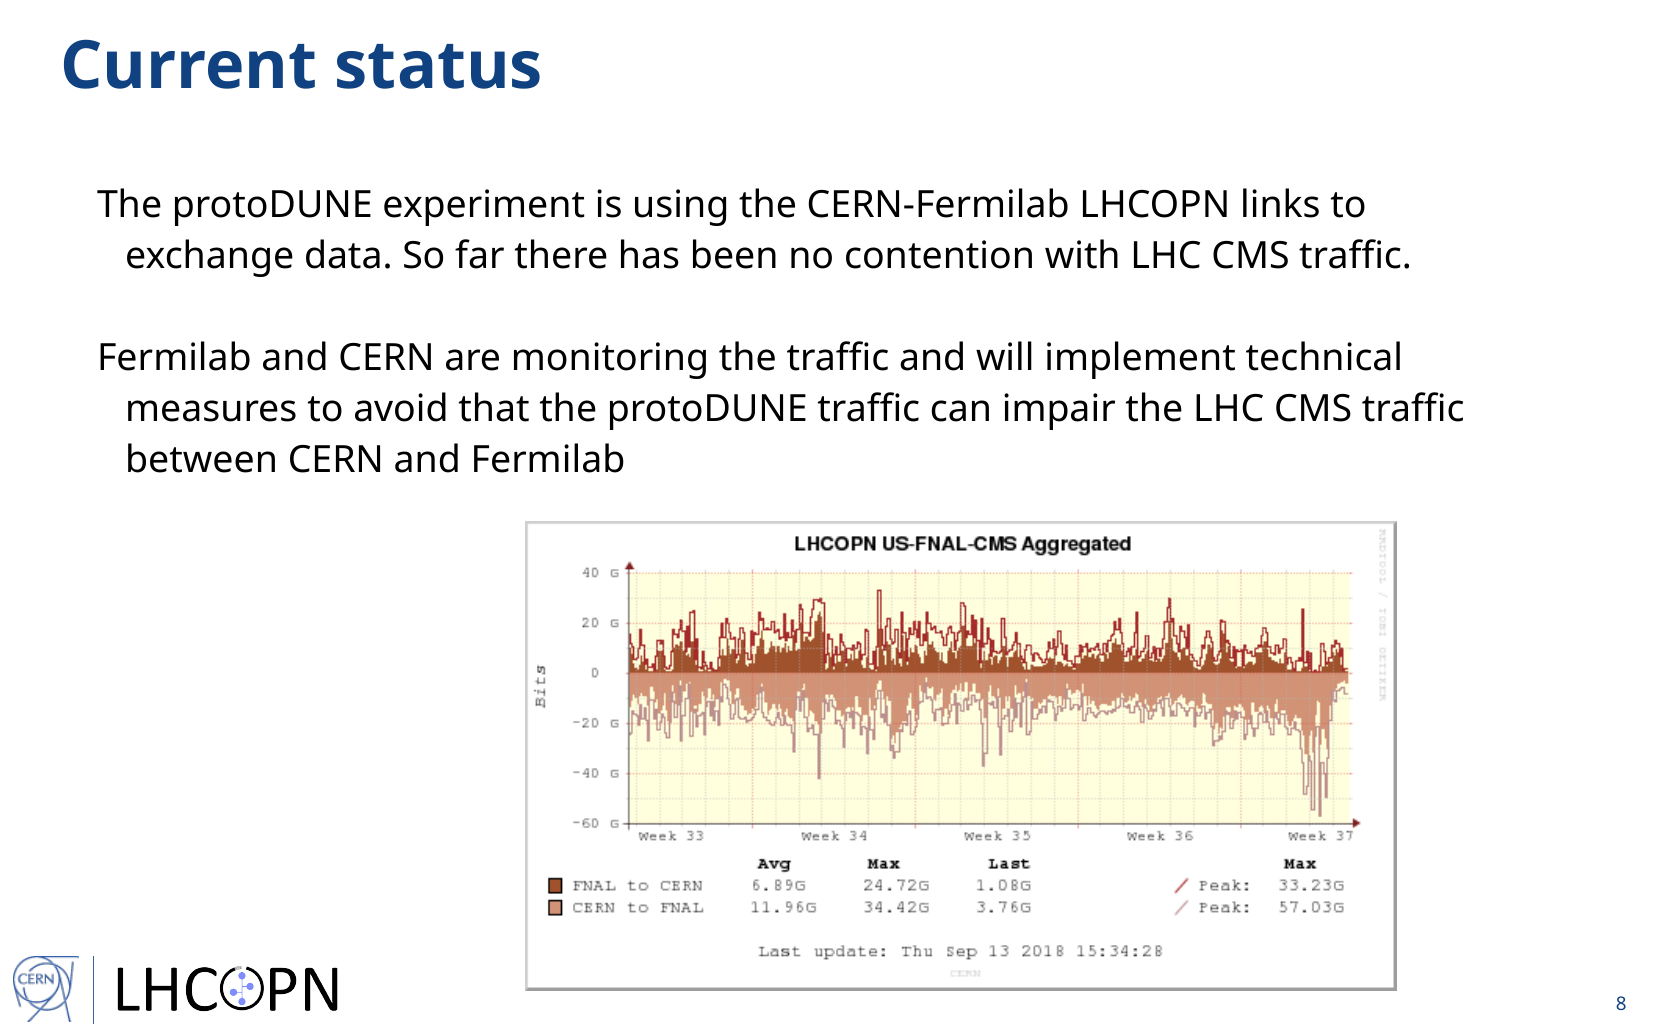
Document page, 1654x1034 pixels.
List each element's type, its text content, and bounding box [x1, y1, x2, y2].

picture [13, 956, 79, 1032]
text_box The protoDUNE experiment is using the CERN-Fermilab LHCOPN links to exchange data. So far there has been no contention with LHC CMS traffic. Fermilab and CERN are monitoring the traffic and will implement technical measures to avoid that the protoDUNE traffic can impair the LHC CMS traffic between CERN and Fermilab [82, 170, 1532, 1034]
title Current status [60, 0, 1624, 154]
picture [525, 521, 1397, 991]
